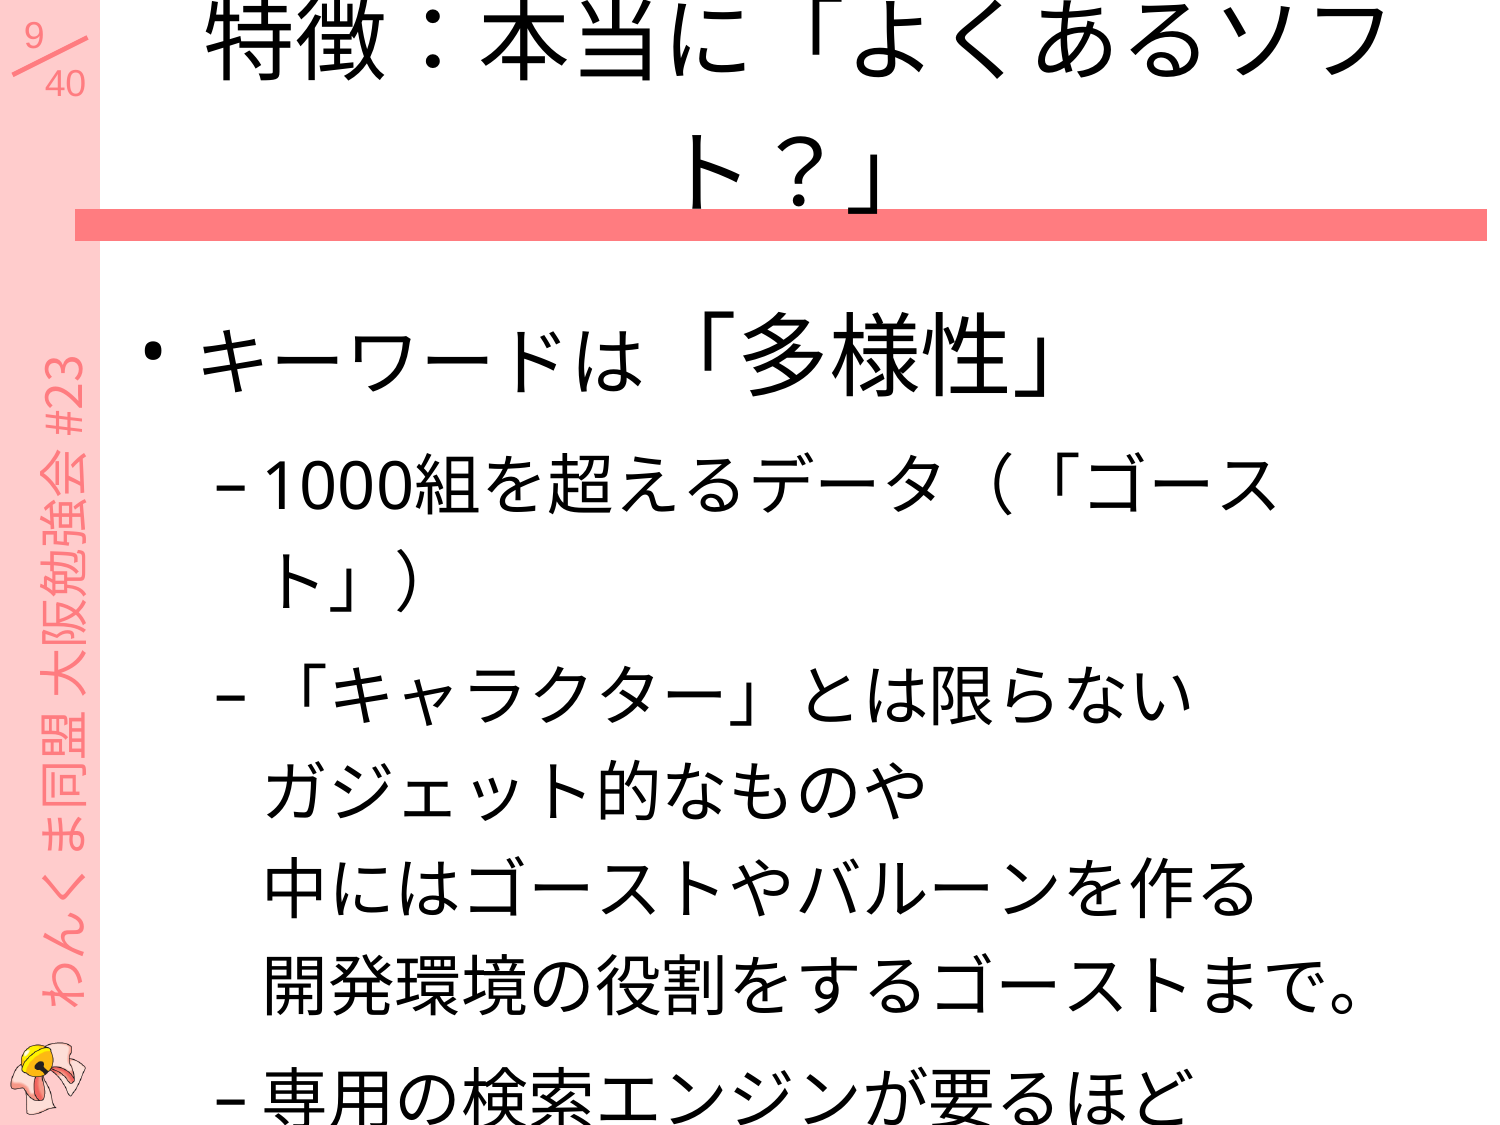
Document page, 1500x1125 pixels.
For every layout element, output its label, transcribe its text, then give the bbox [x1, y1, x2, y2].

title 特徴：本当に「よくあるソフト？」 [125, 0, 1476, 226]
list キーワードは「多様性」 1000組を超えるデータ（「ゴースト」） 「キャラクター」とは限らない ガジェット的なものや 中にはゴーストやバルーンを作る 開発環境の役割をするゴーストまで。 専用の検索エンジンが要るほど 山ほどある。 [125, 275, 1476, 1116]
picture [10, 1042, 86, 1115]
